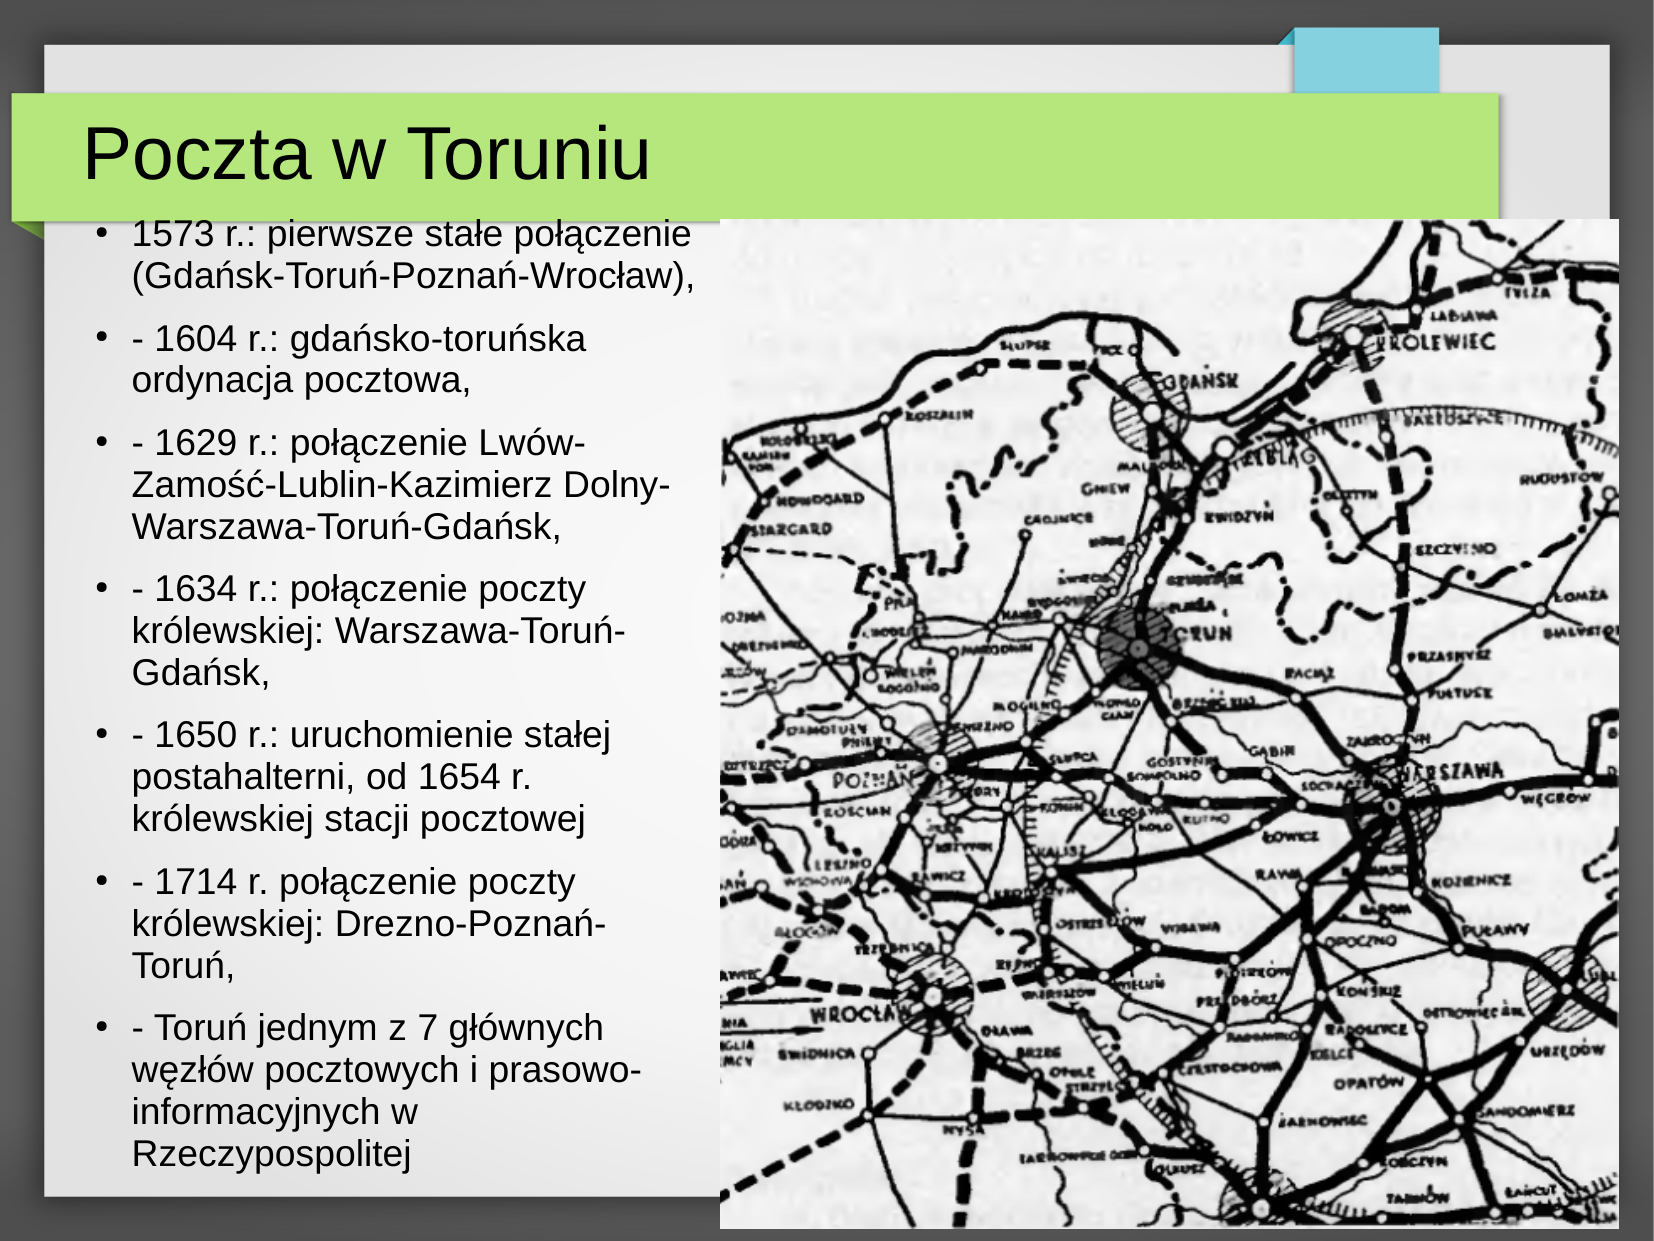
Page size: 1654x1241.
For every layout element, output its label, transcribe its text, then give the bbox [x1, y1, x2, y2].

title Poczta w Toruniu [82, 94, 1264, 213]
list 1573 r.: pierwsze stałe połączenie (Gdańsk-Toruń-Poznań-Wrocław), - 1604 r.: gdańsko-toruńska ordynacja pocztowa, - 1629 r.: połączenie Lwów-Zamość-Lublin-Kazimierz Dolny-Warszawa-Toruń-Gdańsk, - 1634 r.: połączenie poczty królewskiej: Warszawa-Toruń-Gdańsk, - 1650 r.: uruchomienie stałej postahalterni, od 1654 r. królewskiej stacji pocztowej - 1714 r. połączenie poczty królewskiej: Drezno-Poznań-Toruń, - Toruń jednym z 7 głównych węzłów pocztowych i prasowo-informacyjnych w Rzeczypospolitej [82, 212, 697, 1193]
picture [0, 0, 1654, 1241]
